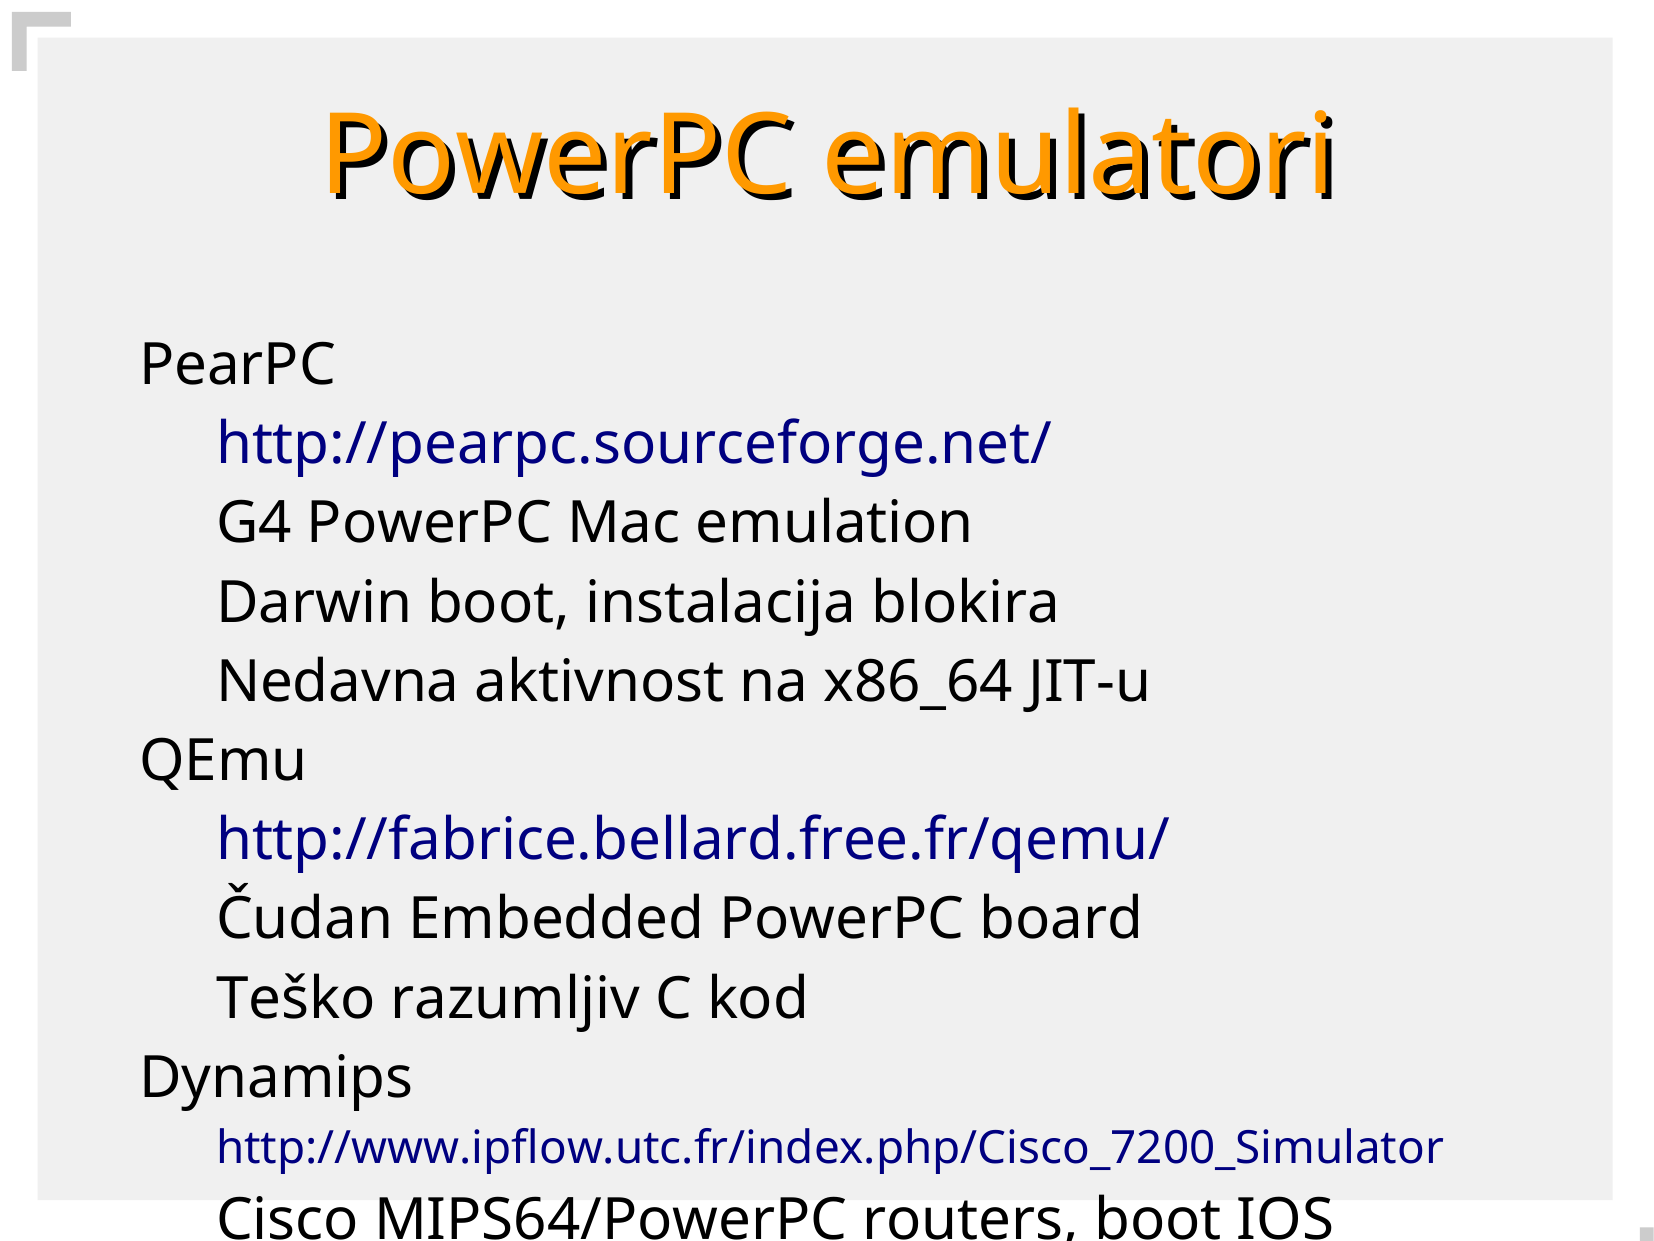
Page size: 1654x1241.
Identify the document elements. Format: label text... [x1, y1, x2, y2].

list PearPC http://pearpc.sourceforge.net/ G4 PowerPC Mac emulation Darwin boot, instalacija blokira Nedavna aktivnost na x86_64 JIT-u QEmu http://fabrice.bellard.free.fr/qemu/ Čudan Embedded PowerPC board Teško razumljiv C kod Dynamips http://www.ipflow.utc.fr/index.php/Cisco_7200_Simulator Cisco MIPS64/PowerPC routers, boot IOS Prekrasno razumljiv C kod (JIT) [121, 322, 1561, 1160]
title PowerPC emulatori [121, 46, 1534, 254]
